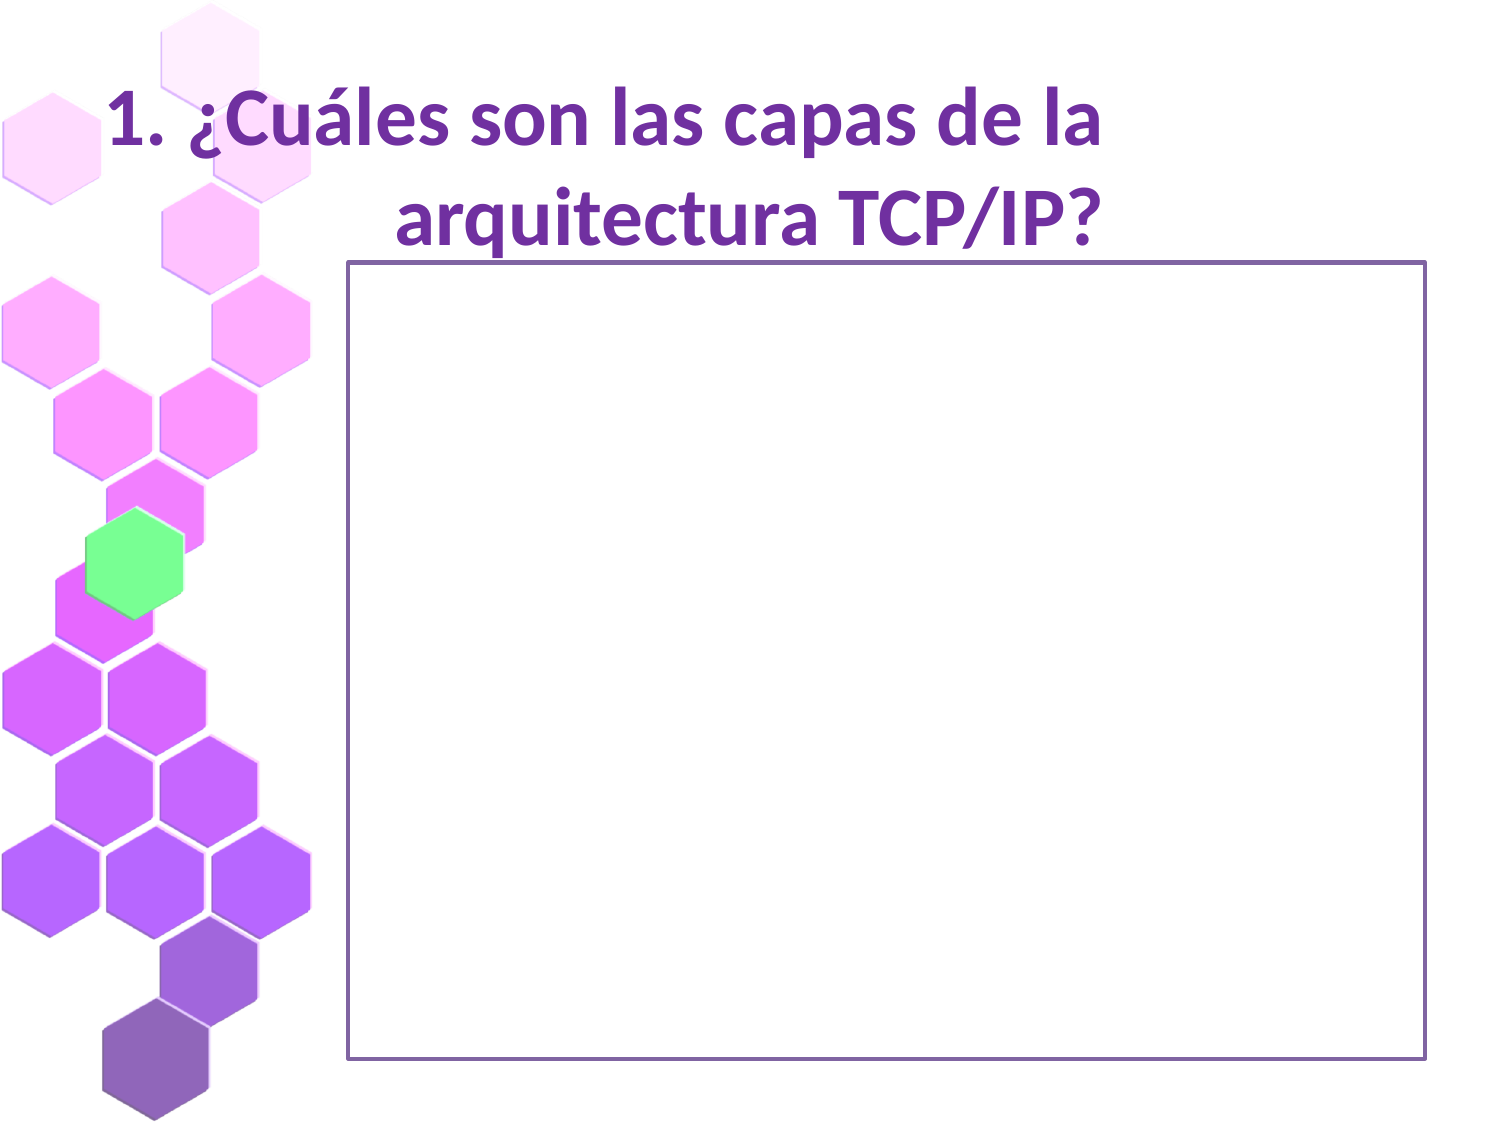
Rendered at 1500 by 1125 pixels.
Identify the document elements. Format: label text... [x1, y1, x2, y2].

text_box [348, 262, 1426, 1059]
picture [0, 0, 313, 1123]
title 1. ¿Cuáles son las capas de la arquitectura TCP/IP? [88, 54, 1439, 243]
